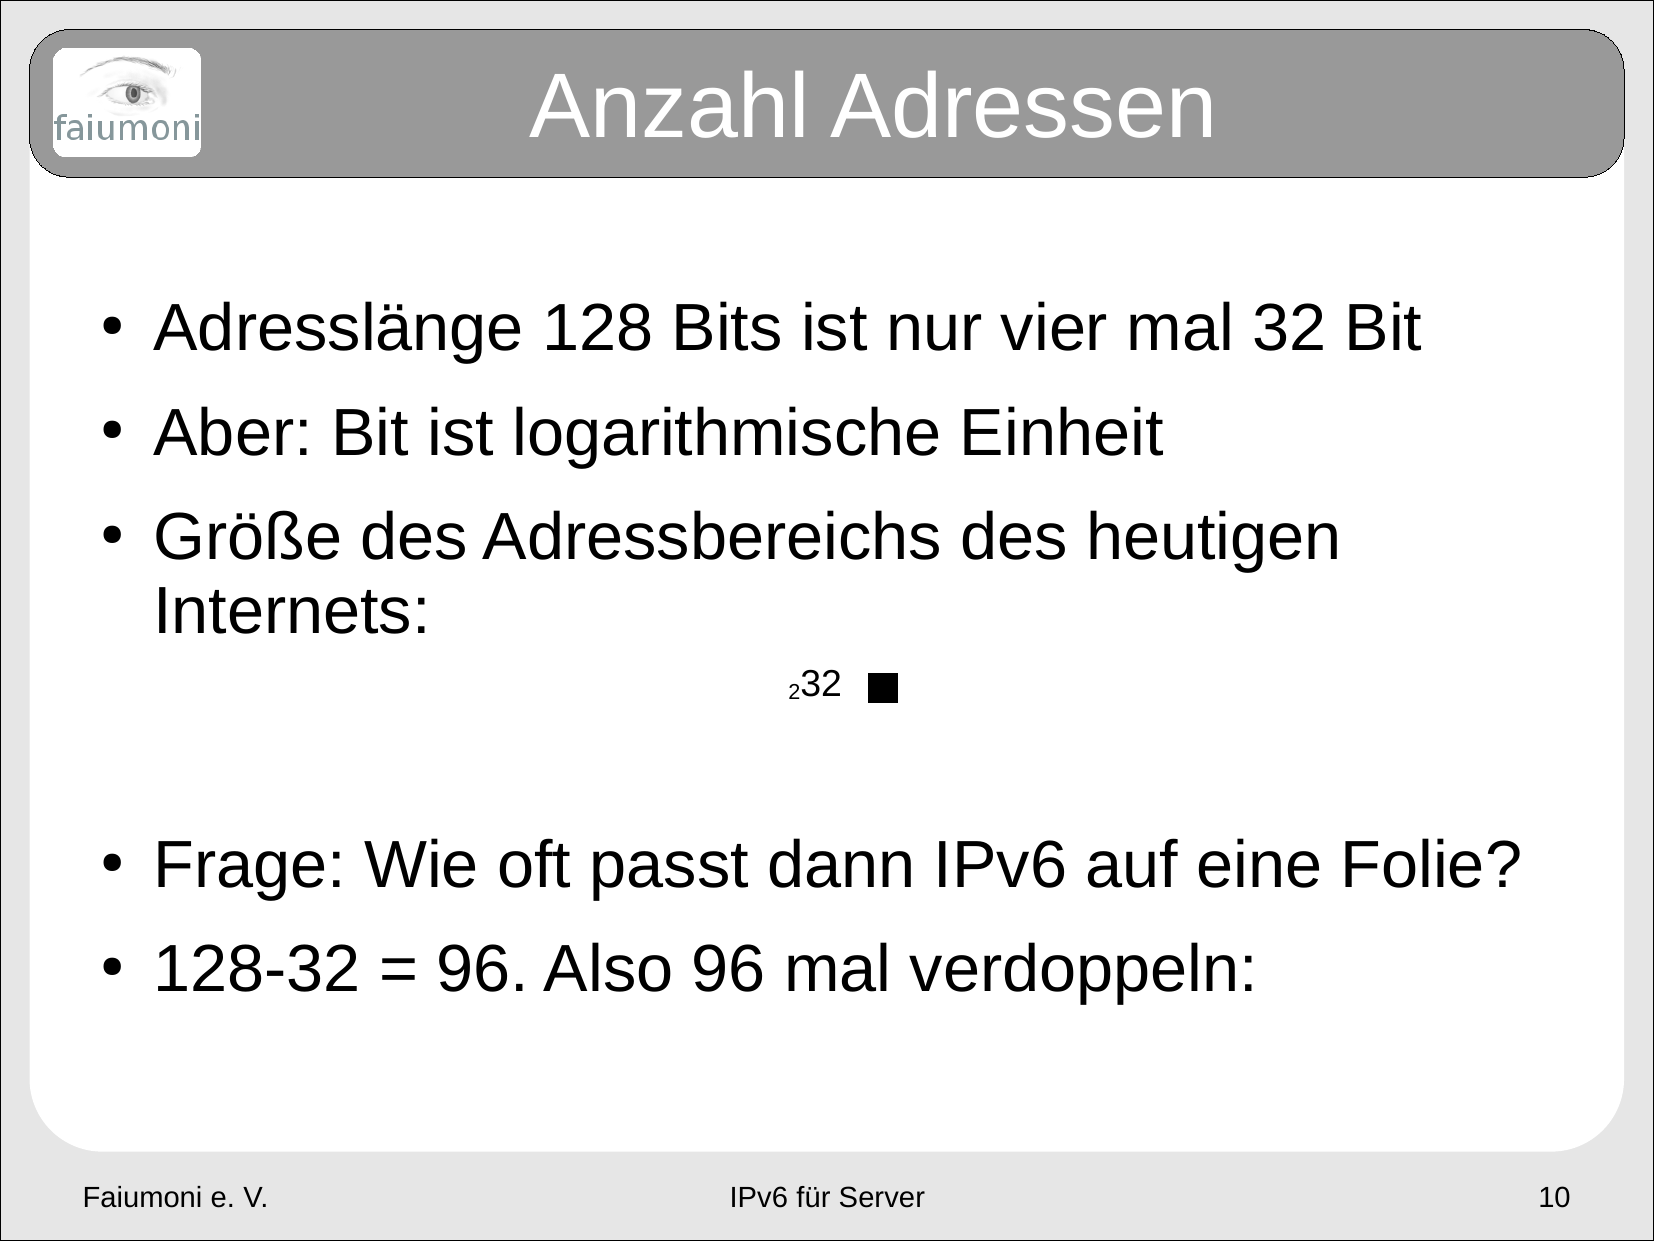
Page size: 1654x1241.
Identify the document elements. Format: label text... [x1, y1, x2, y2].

picture [53, 48, 129, 157]
list Adresslänge 128 Bits ist nur vier mal 32 Bit Aber: Bit ist logarithmische Einheit Größe des Adressbereichs des heutigen Internets: Frage: Wie oft passt dann IPv6 auf eine Folie? 128-32 = 96. Also 96 mal verdoppeln: [82, 290, 1571, 1109]
text_box 232 [773, 655, 857, 725]
title Anzahl Adressen [129, 2, 1619, 210]
text_box [868, 673, 898, 703]
